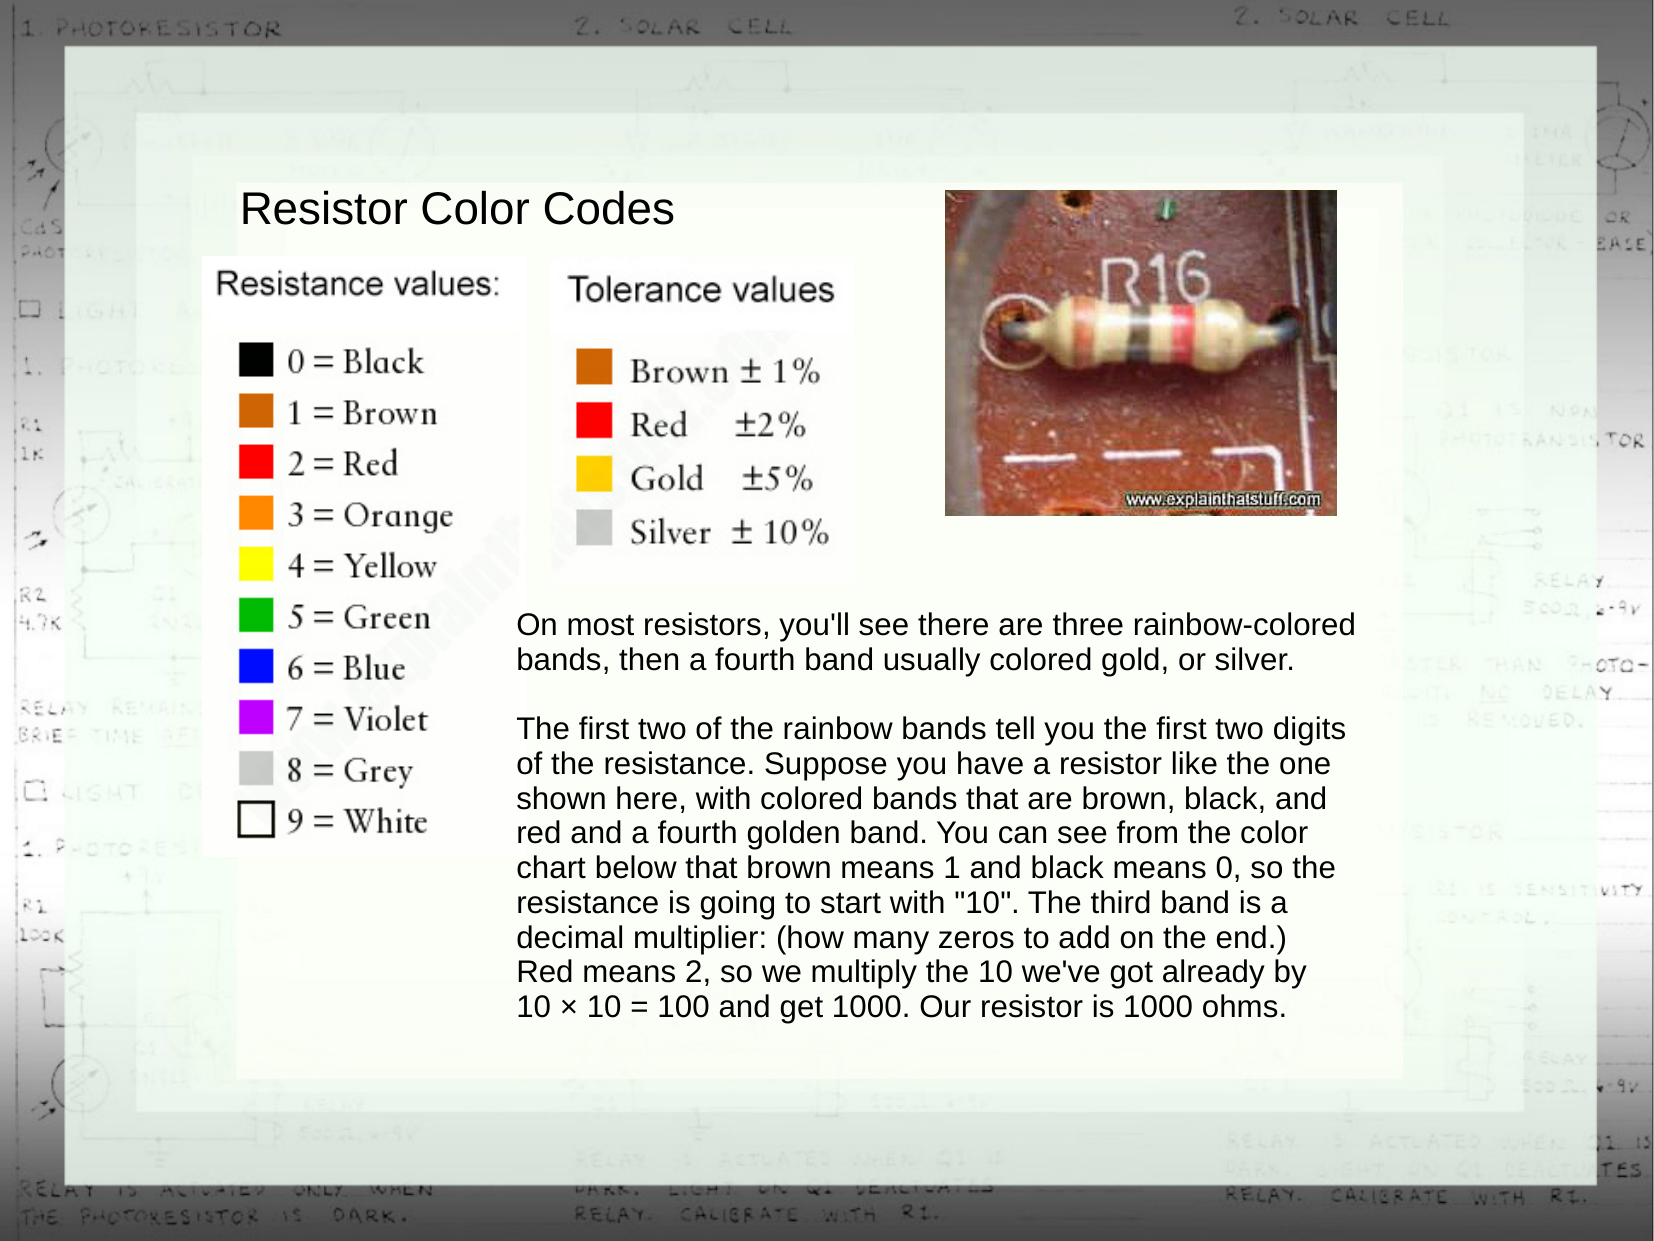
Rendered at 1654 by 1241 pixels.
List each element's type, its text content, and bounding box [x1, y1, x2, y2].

text_box On most resistors, you'll see there are three rainbow-colored bands, then a fourth band usually colored gold, or silver. The first two of the rainbow bands tell you the first two digits of the resistance. Suppose you have a resistor like the one shown here, with colored bands that are brown, black, and red and a fourth golden band. You can see from the color chart below that brown means 1 and black means 0, so the resistance is going to start with "10". The third band is a decimal multiplier: (how many zeros to add on the end.) Red means 2, so we multiply the 10 we've got already by 10 × 10 = 100 and get 1000. Our resistor is 1000 ohms. [501, 600, 1382, 1088]
text_box Resistor Color Codes [225, 175, 713, 251]
picture [0, 0, 1654, 1241]
